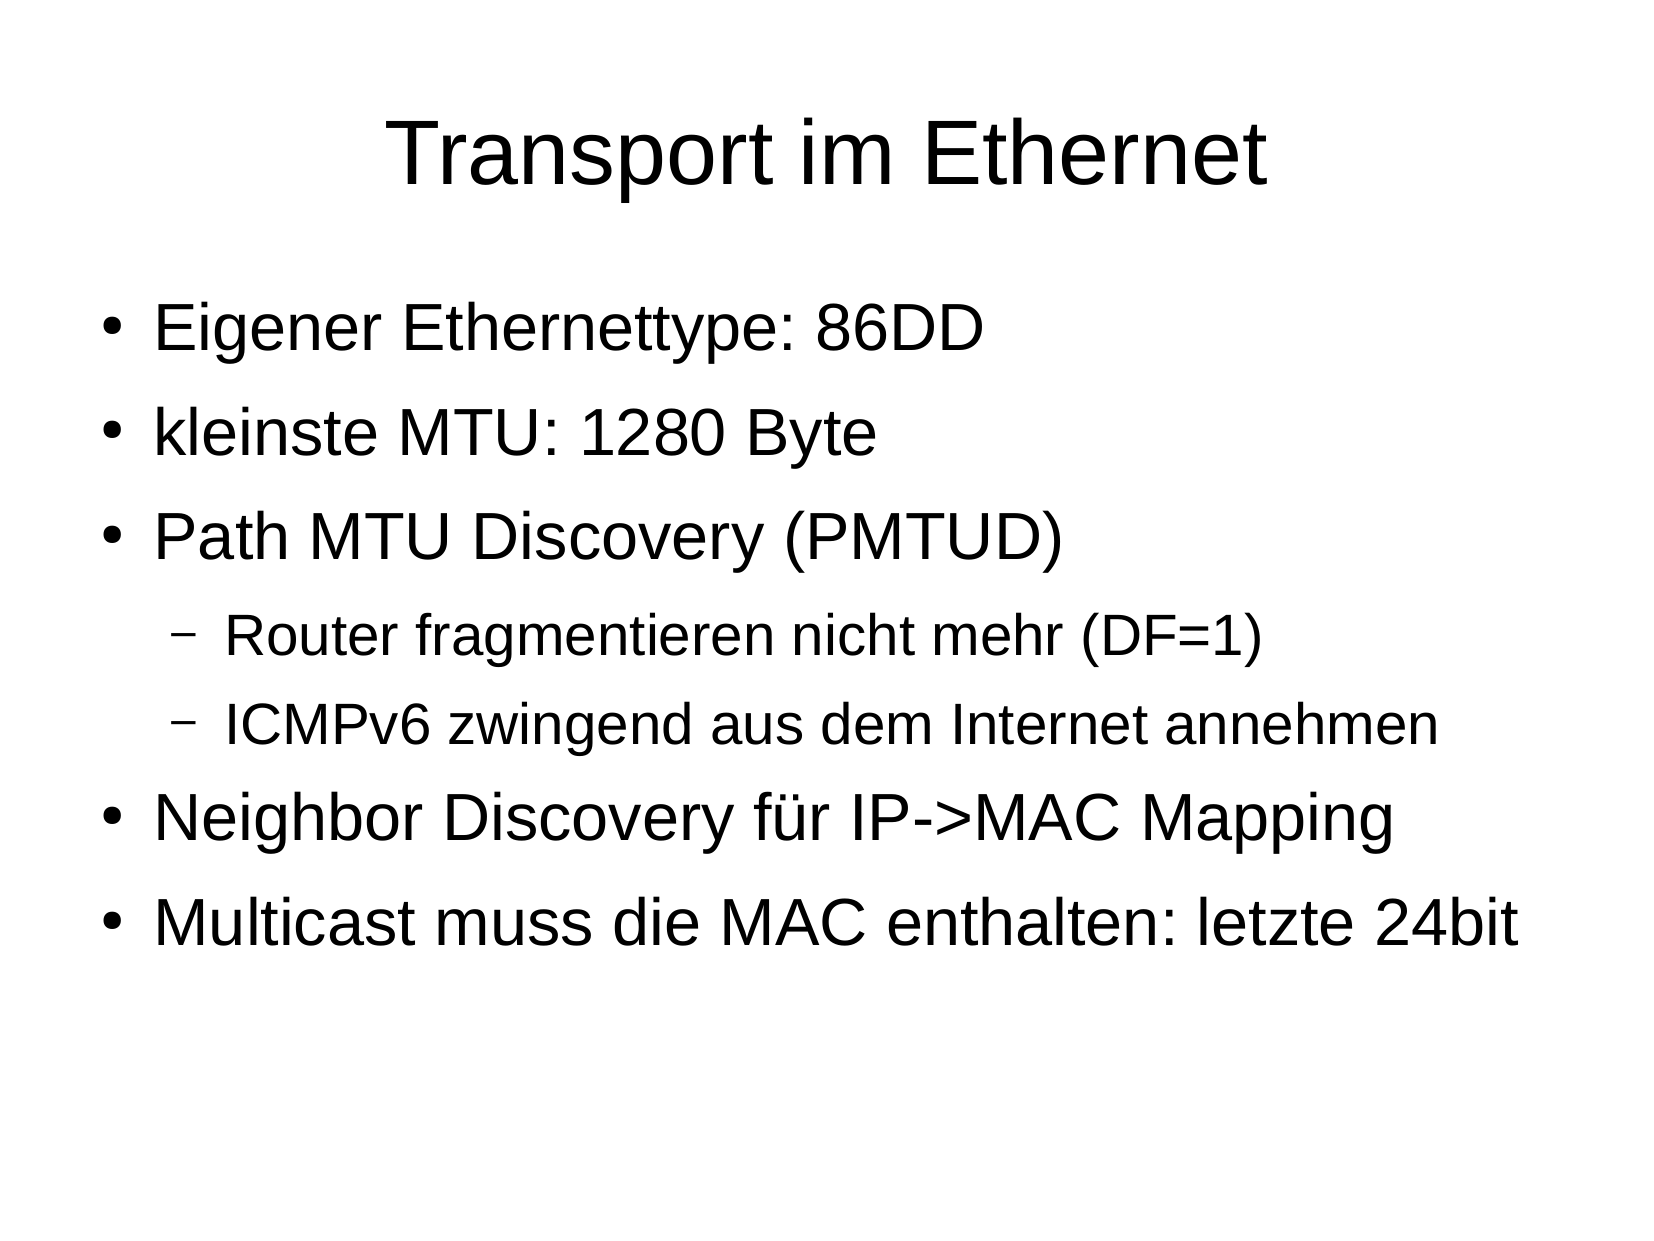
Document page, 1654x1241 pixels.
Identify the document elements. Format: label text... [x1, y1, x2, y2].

list Eigener Ethernettype: 86DD kleinste MTU: 1280 Byte Path MTU Discovery (PMTUD) Router fragmentieren nicht mehr (DF=1) ICMPv6 zwingend aus dem Internet annehmen Neighbor Discovery für IP->MAC Mapping Multicast muss die MAC enthalten: letzte 24bit [82, 290, 1571, 1010]
title Transport im Ethernet [82, 49, 1571, 257]
